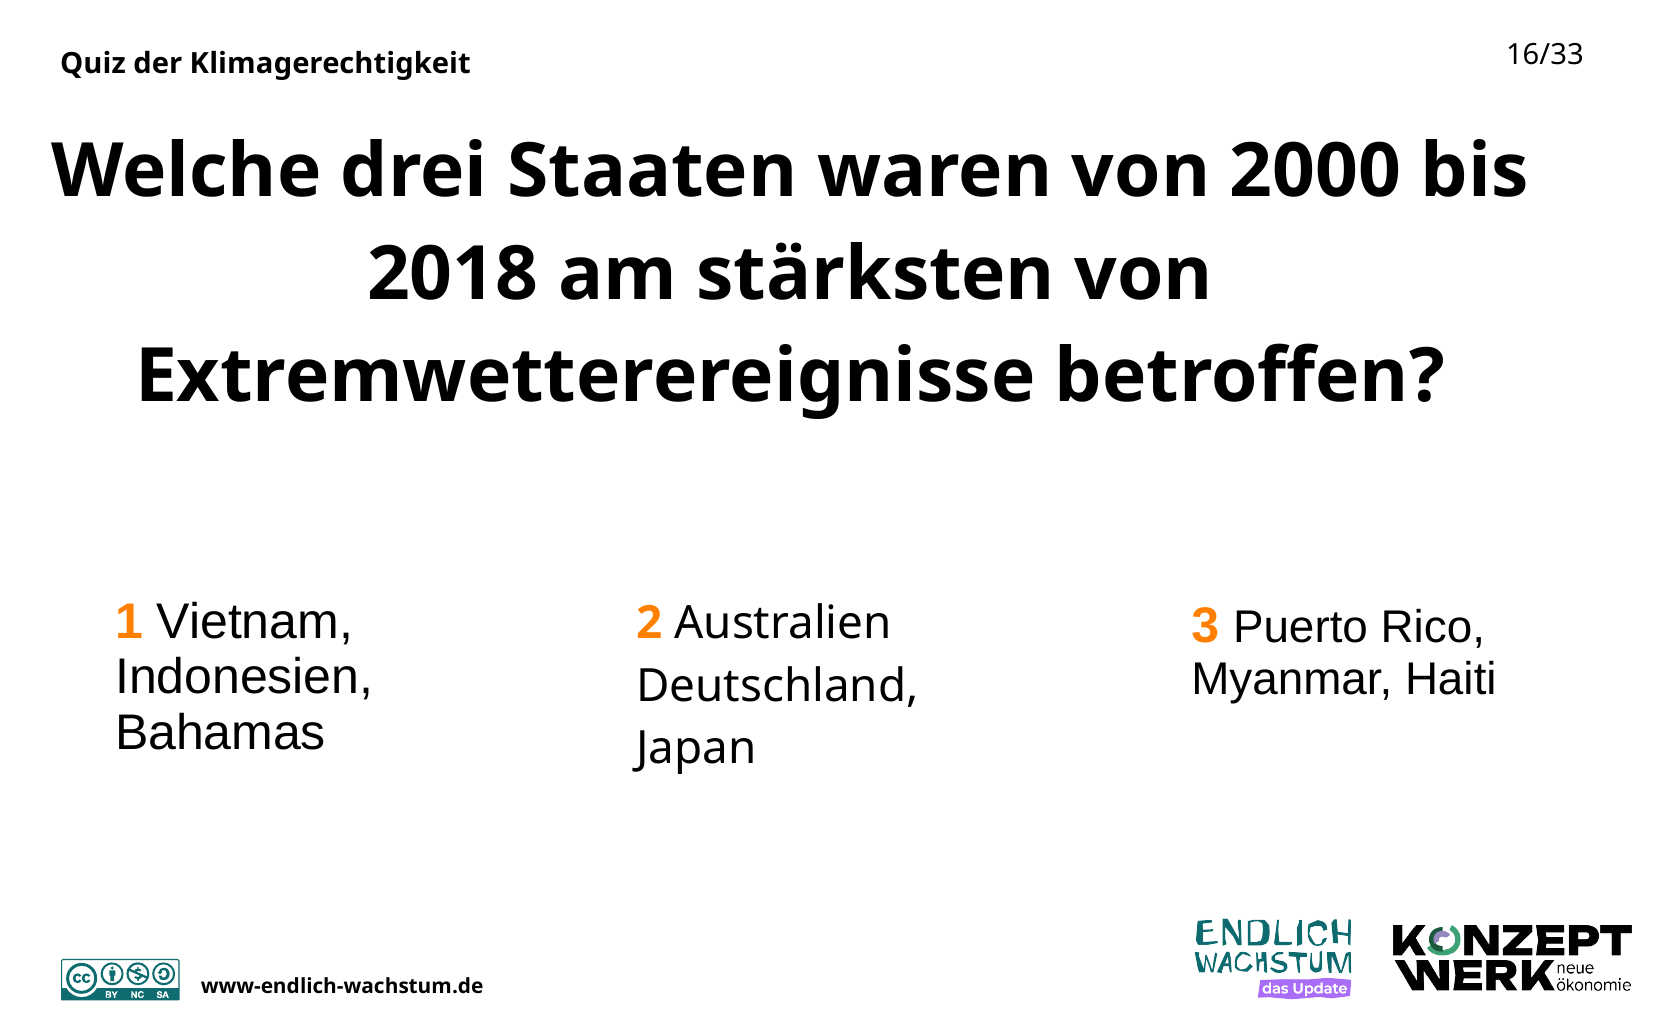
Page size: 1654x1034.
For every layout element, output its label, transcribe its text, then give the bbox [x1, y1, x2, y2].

title Welche drei Staaten waren von 2000 bis 2018 am stärksten von Extremwetterereignisse betroffen? [51, 116, 1540, 435]
text_box 3 Puerto Rico, Myanmar, Haiti [1105, 589, 1602, 835]
picture [1176, 900, 1374, 1011]
text_box 1 Vietnam, Indonesien, Bahamas [29, 585, 491, 768]
text_box 2 Australien Deutschland, Japan [550, 582, 1012, 761]
picture [1387, 917, 1636, 997]
